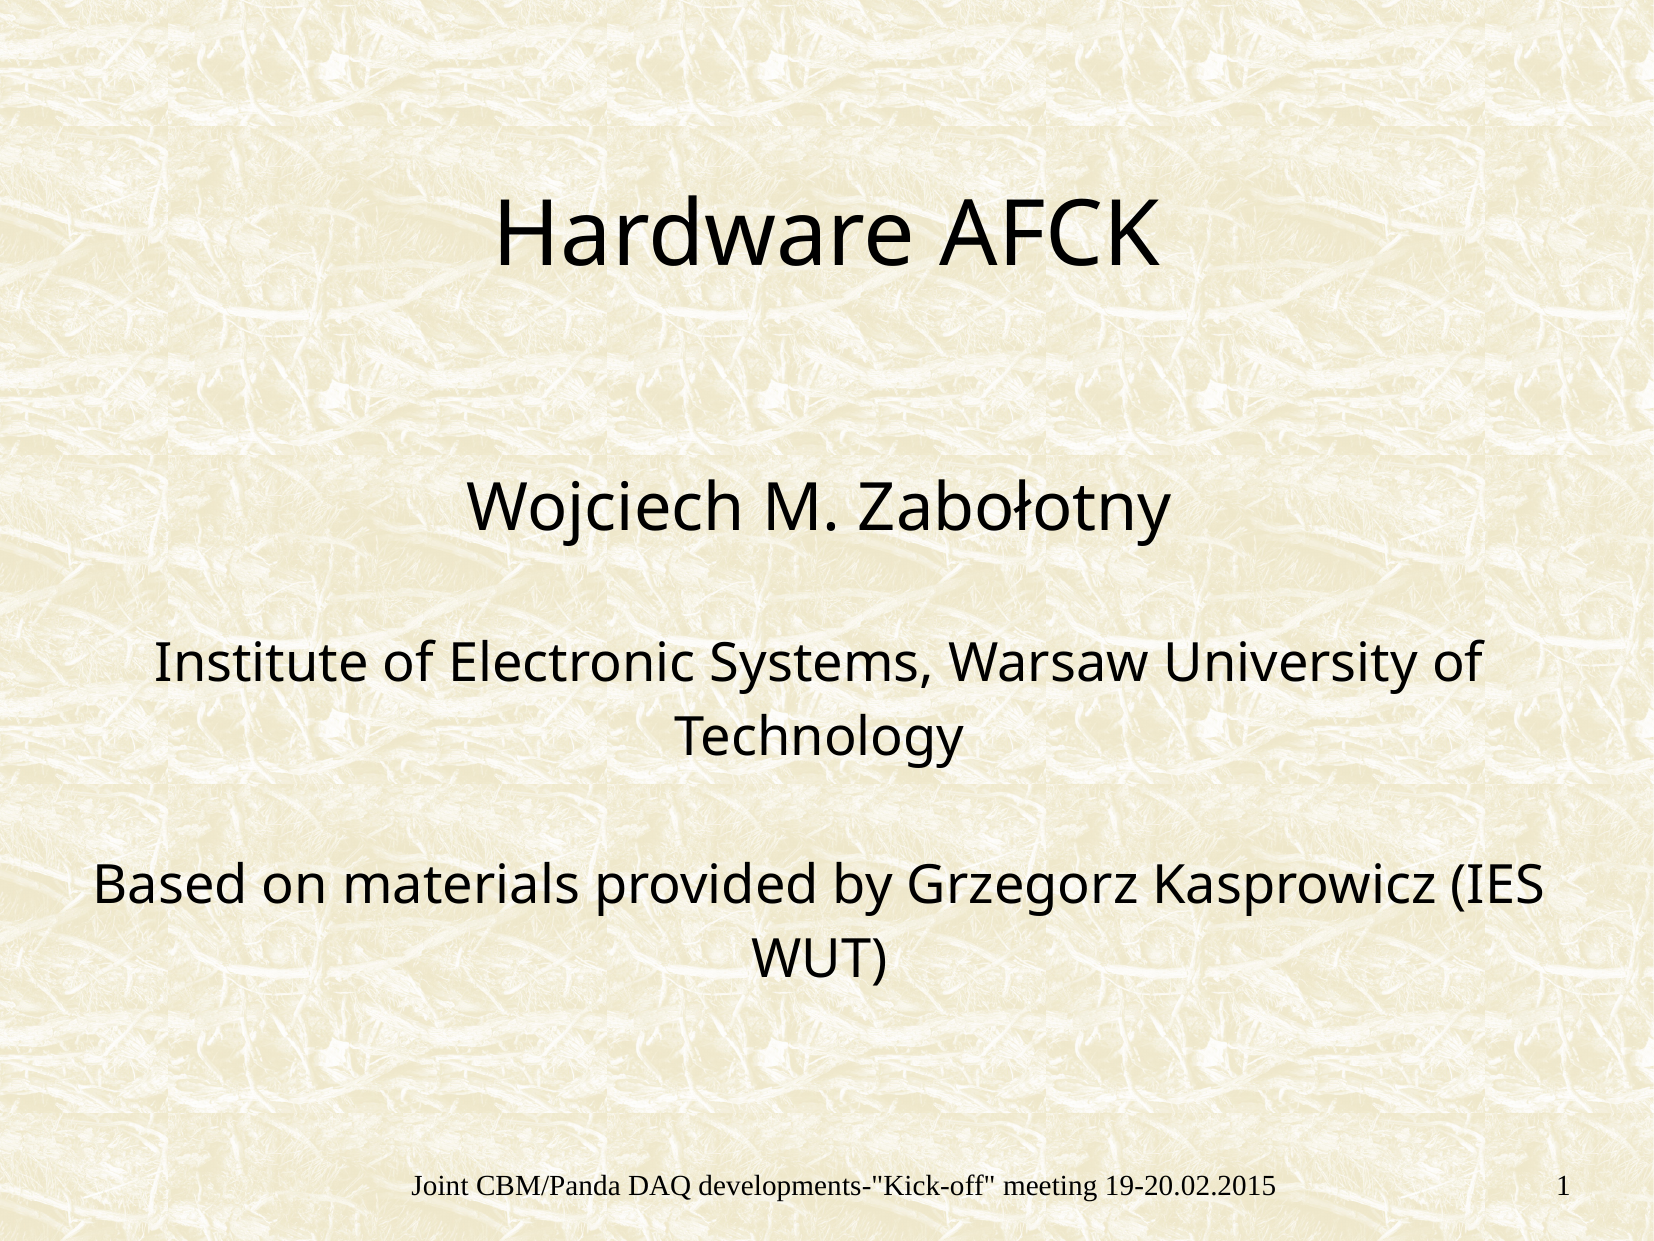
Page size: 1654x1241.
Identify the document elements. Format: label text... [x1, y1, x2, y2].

title Hardware AFCK [82, 38, 1571, 423]
subtitle Wojciech M. Zabołotny Institute of Electronic Systems, Warsaw University of Technology Based on materials provided by Grzegorz Kasprowicz (IES WUT) [92, 366, 1548, 1086]
picture [0, 0, 1654, 1241]
